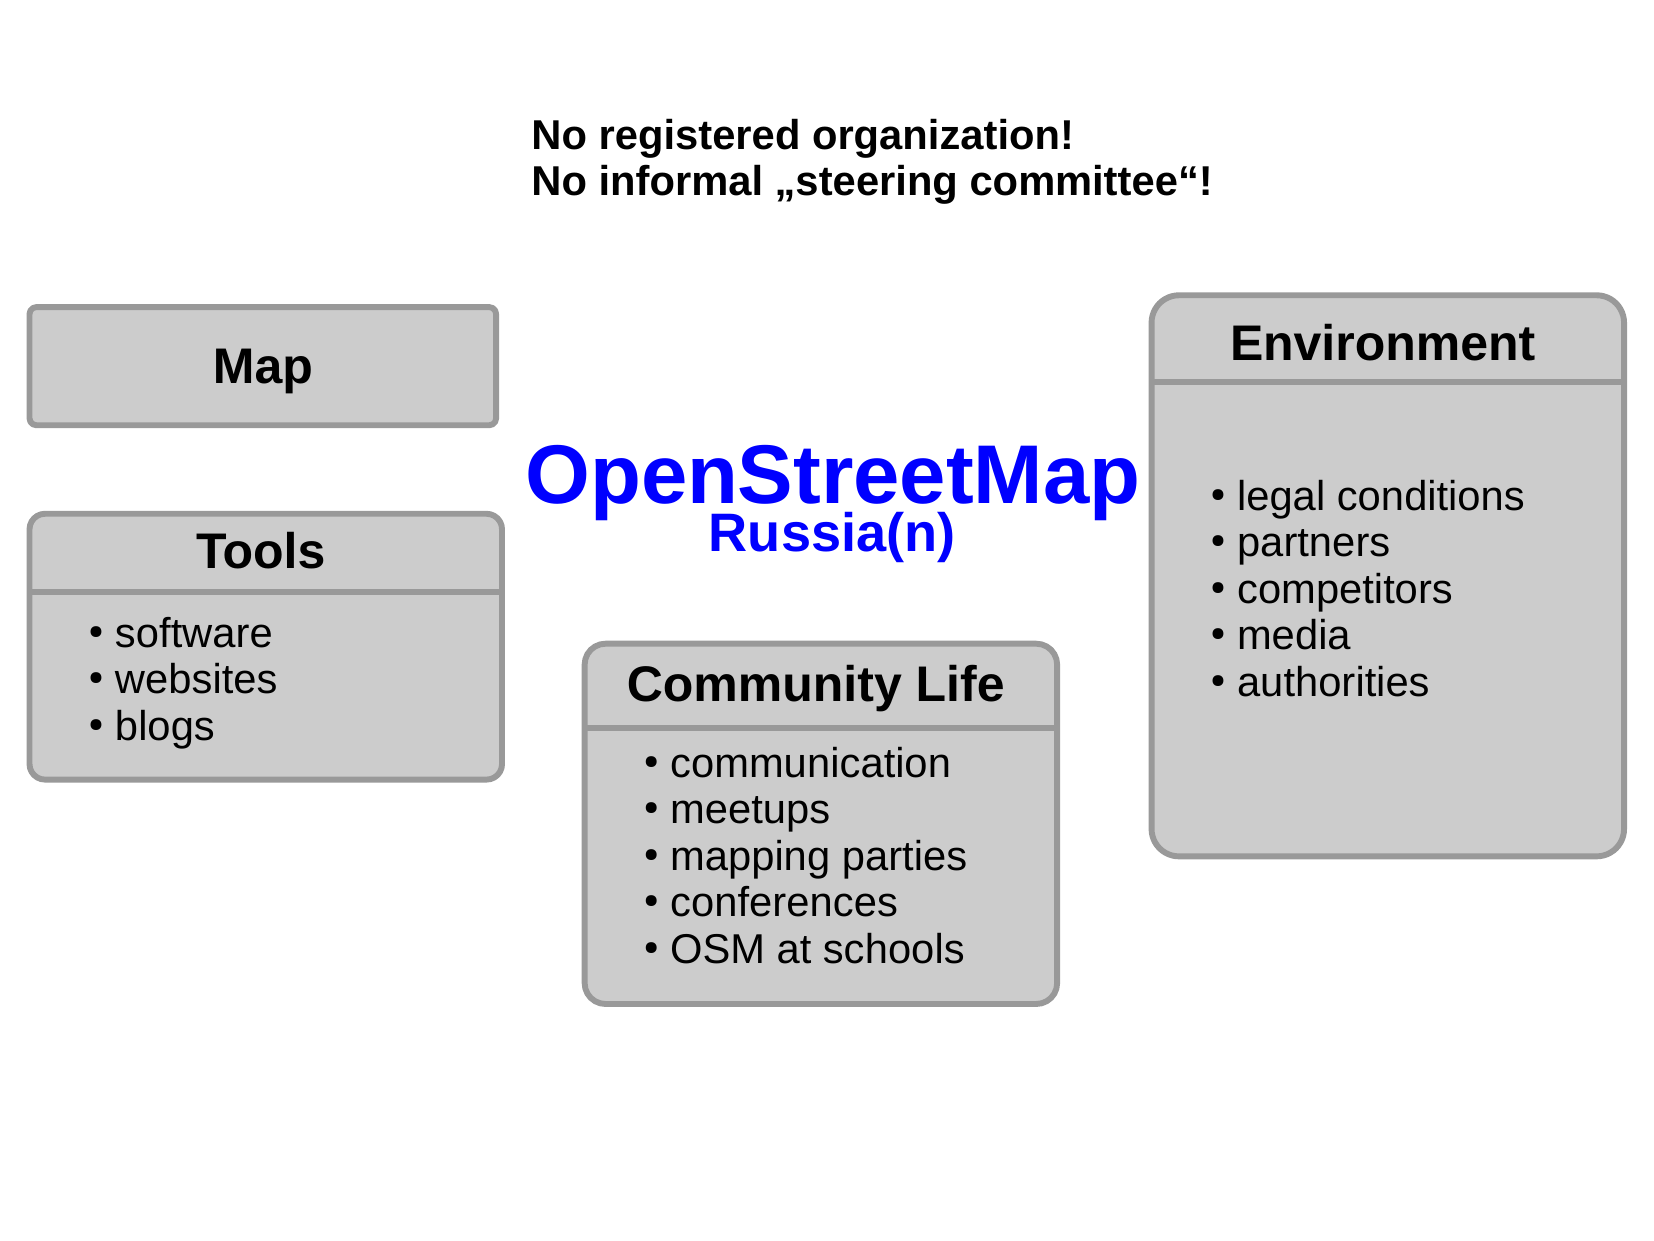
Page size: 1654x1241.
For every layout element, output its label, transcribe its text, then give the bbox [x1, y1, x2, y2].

text_box software websites blogs [88, 609, 473, 751]
text_box Map [29, 307, 497, 426]
text_box Community Life [623, 656, 1008, 725]
text_box [584, 643, 1058, 1004]
text_box communication meetups mapping parties conferences OSM at schools [643, 739, 1028, 975]
text_box Environment [1190, 315, 1575, 373]
text_box [1151, 295, 1625, 857]
text_box Russia(n) [708, 501, 975, 565]
text_box Tools [68, 523, 453, 581]
text_box [29, 513, 503, 780]
text_box OpenStreetMap [525, 428, 1146, 532]
text_box No registered organization! No informal „steering committee“! [531, 111, 1241, 207]
text_box legal conditions partners competitors media authorities [1210, 472, 1595, 707]
